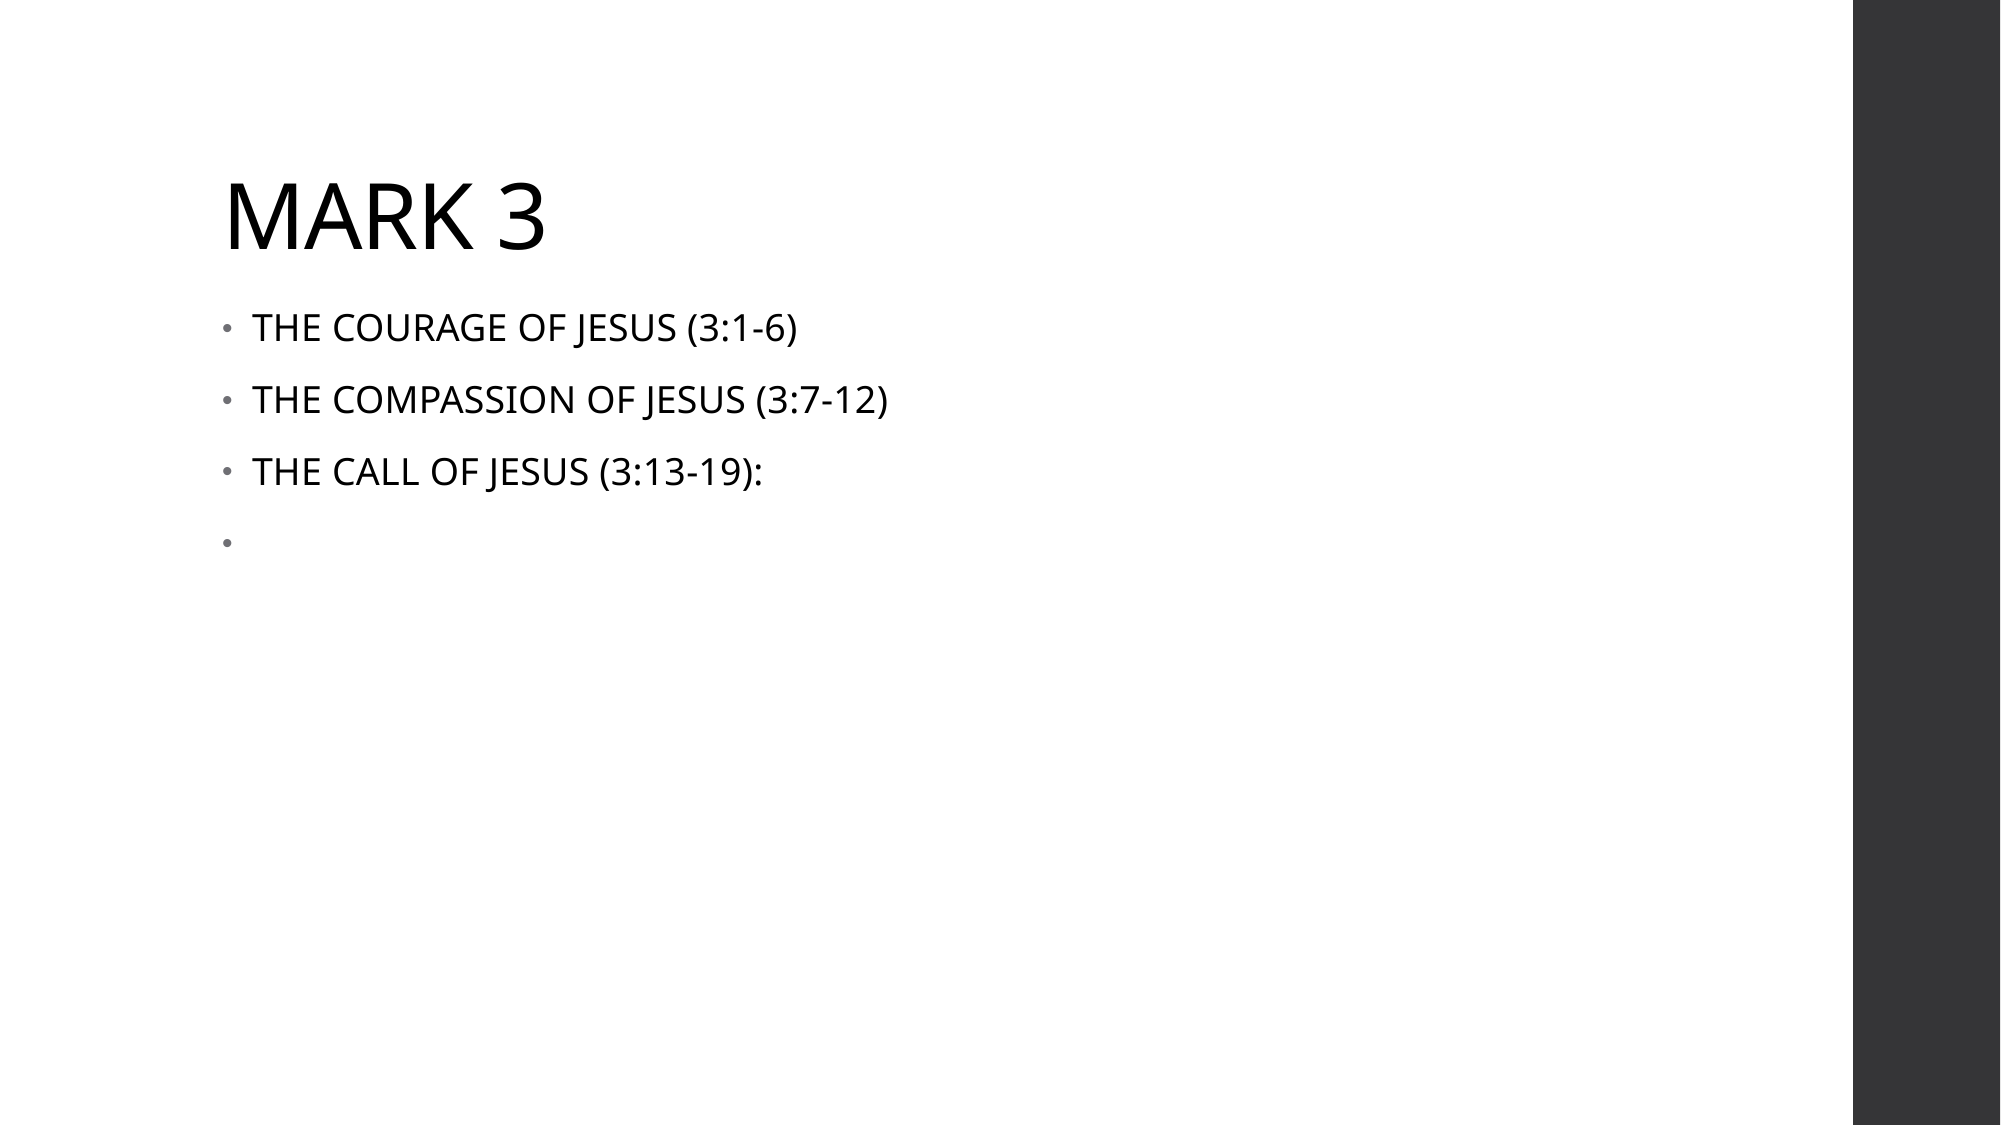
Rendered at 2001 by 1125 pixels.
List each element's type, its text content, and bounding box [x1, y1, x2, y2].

list THE COURAGE OF JESUS (3:1-6) THE COMPASSION OF JESUS (3:7-12) THE CALL OF JESUS (3:13-19): [206, 299, 1617, 1014]
title MARK 3 [206, 60, 1797, 278]
